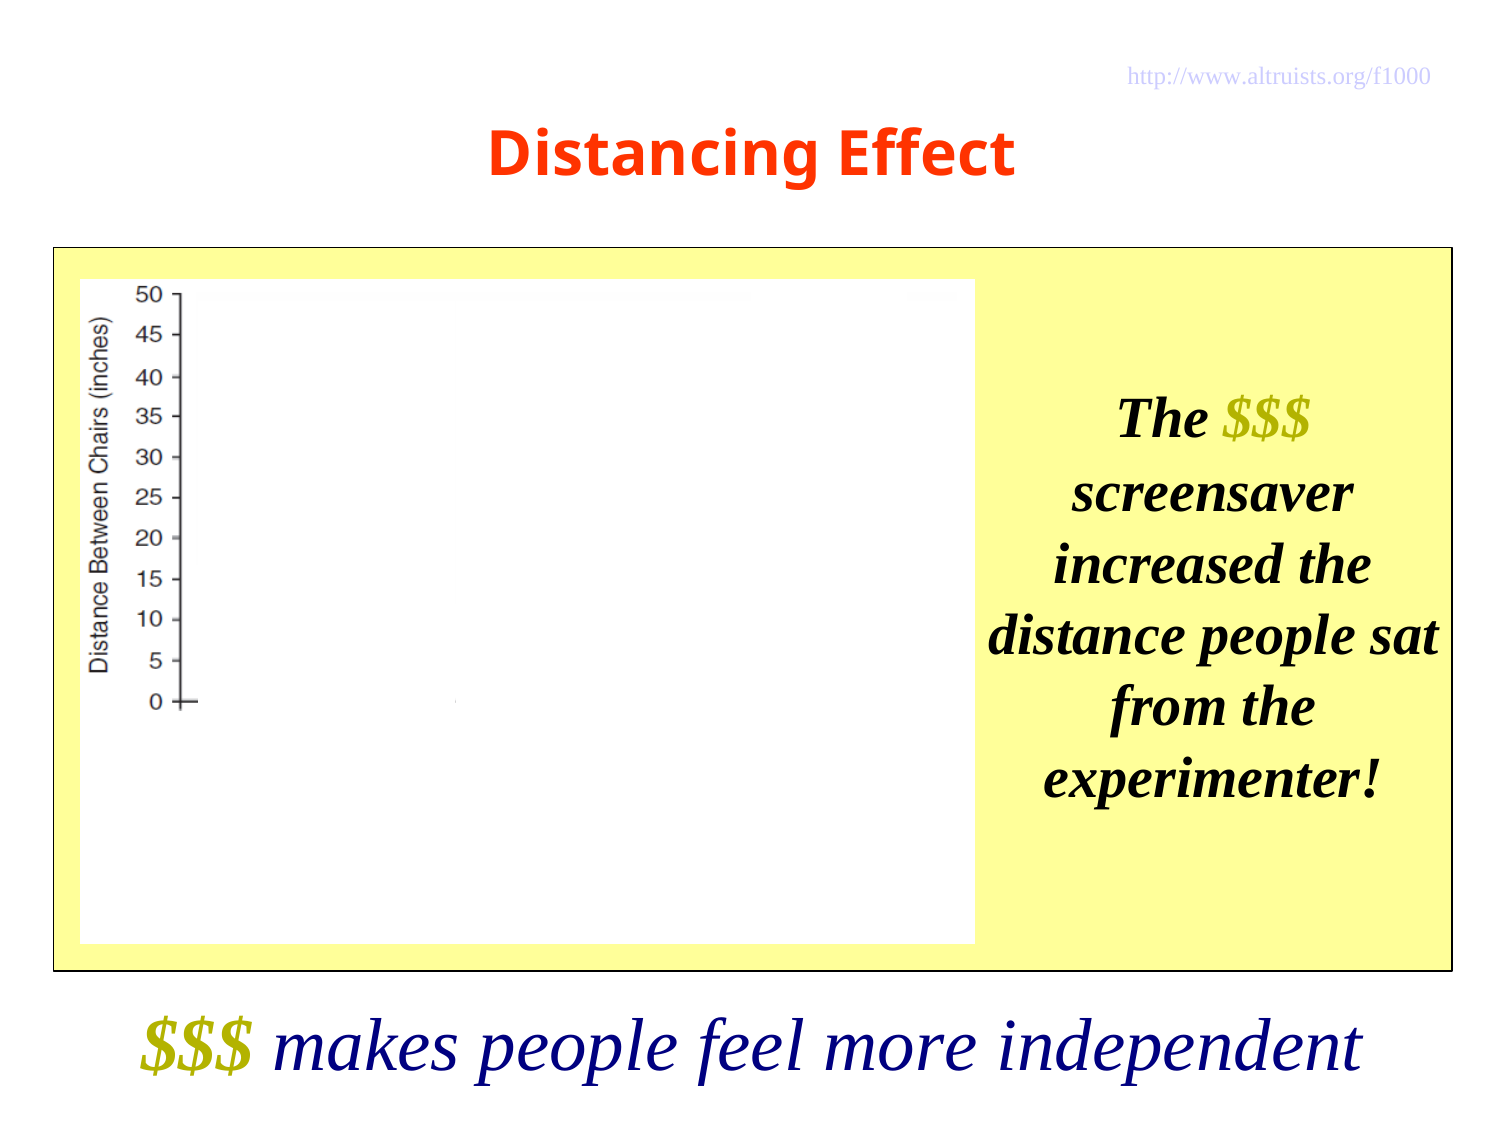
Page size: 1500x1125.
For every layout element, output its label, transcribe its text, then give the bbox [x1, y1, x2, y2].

text_box [53, 300, 1452, 971]
text_box http://www.altruists.org/f1000 [851, 53, 1447, 93]
picture [80, 279, 975, 944]
text_box $$$ makes people feel more independent [79, 988, 1425, 1094]
text_box Distancing Effect [30, 0, 1474, 516]
text_box The $$$ screensaver increased the distance people sat from the experimenter! [975, 343, 1456, 826]
